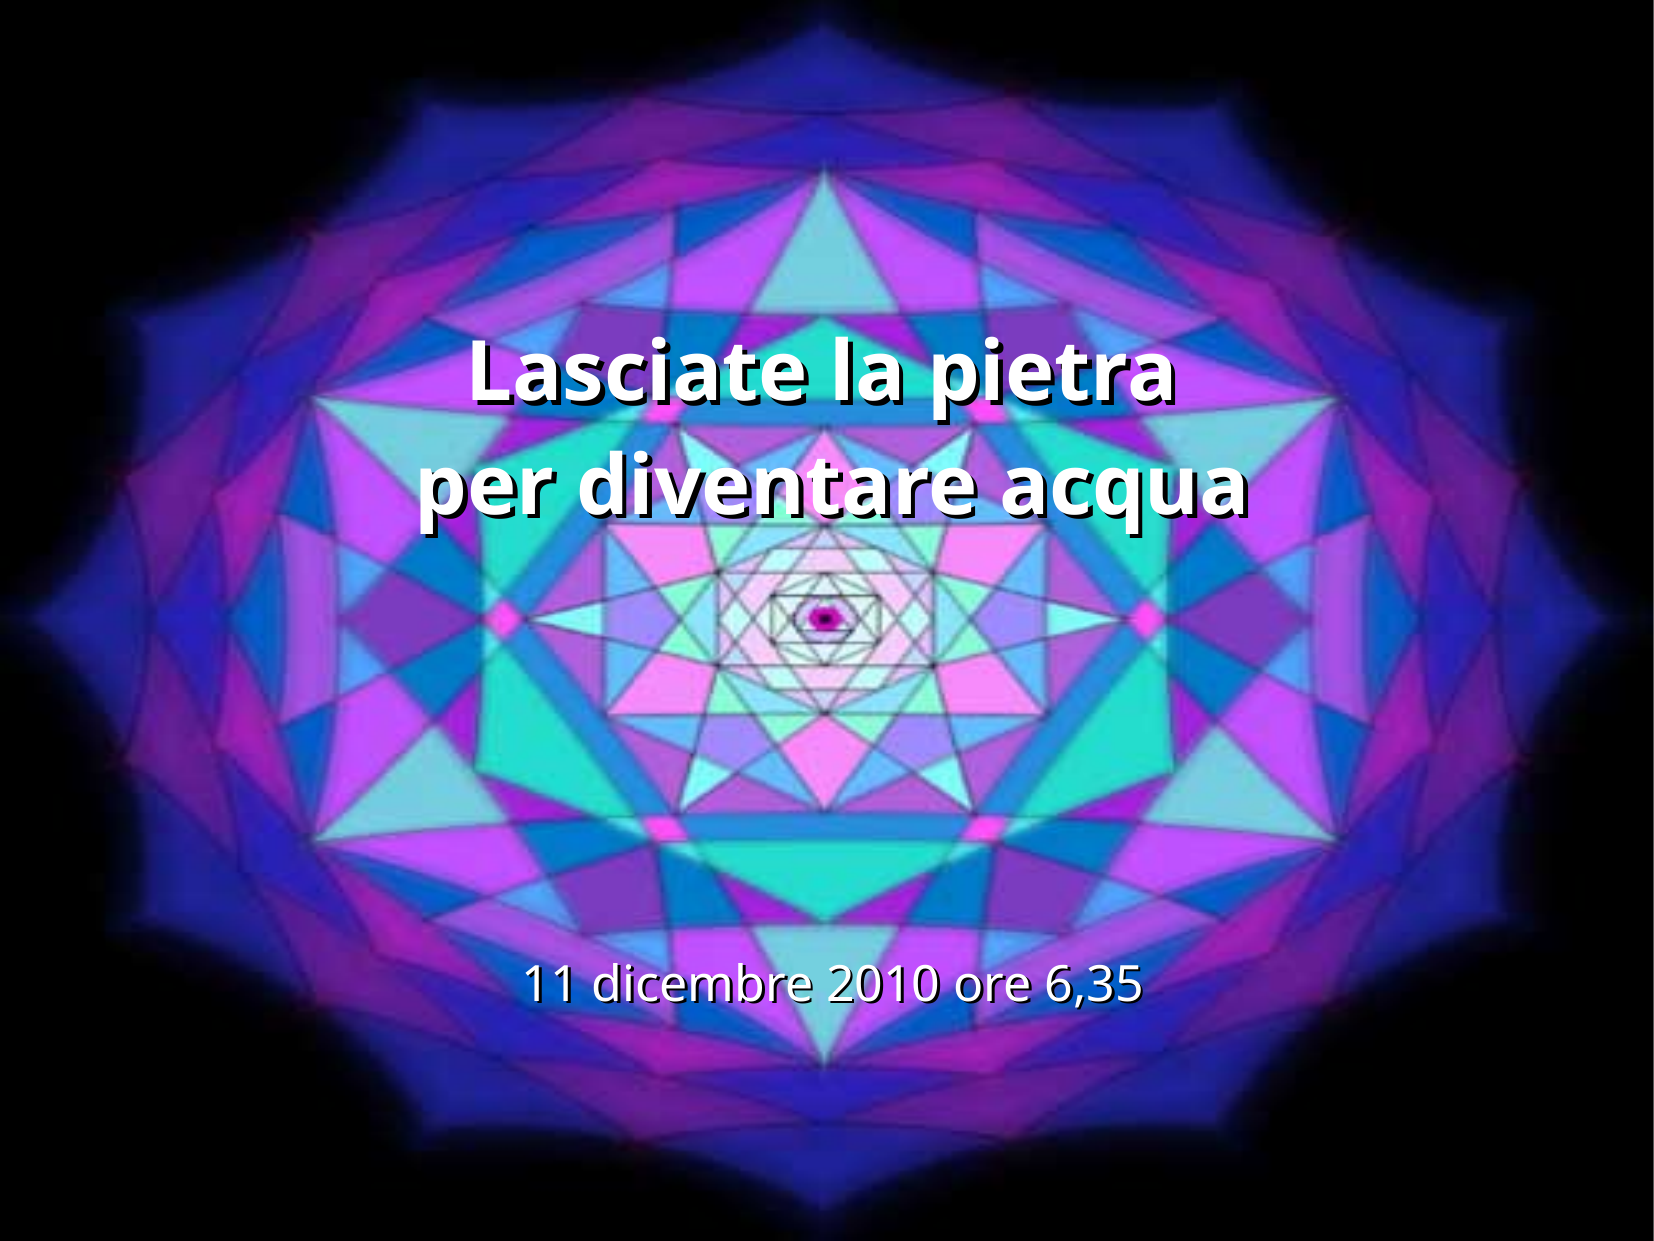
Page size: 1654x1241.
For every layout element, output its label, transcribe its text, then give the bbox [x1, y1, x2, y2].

title Lasciate la pietra per diventare acqua 11 dicembre 2010 ore 6,35 [88, 339, 1577, 989]
picture [0, 0, 1654, 1241]
